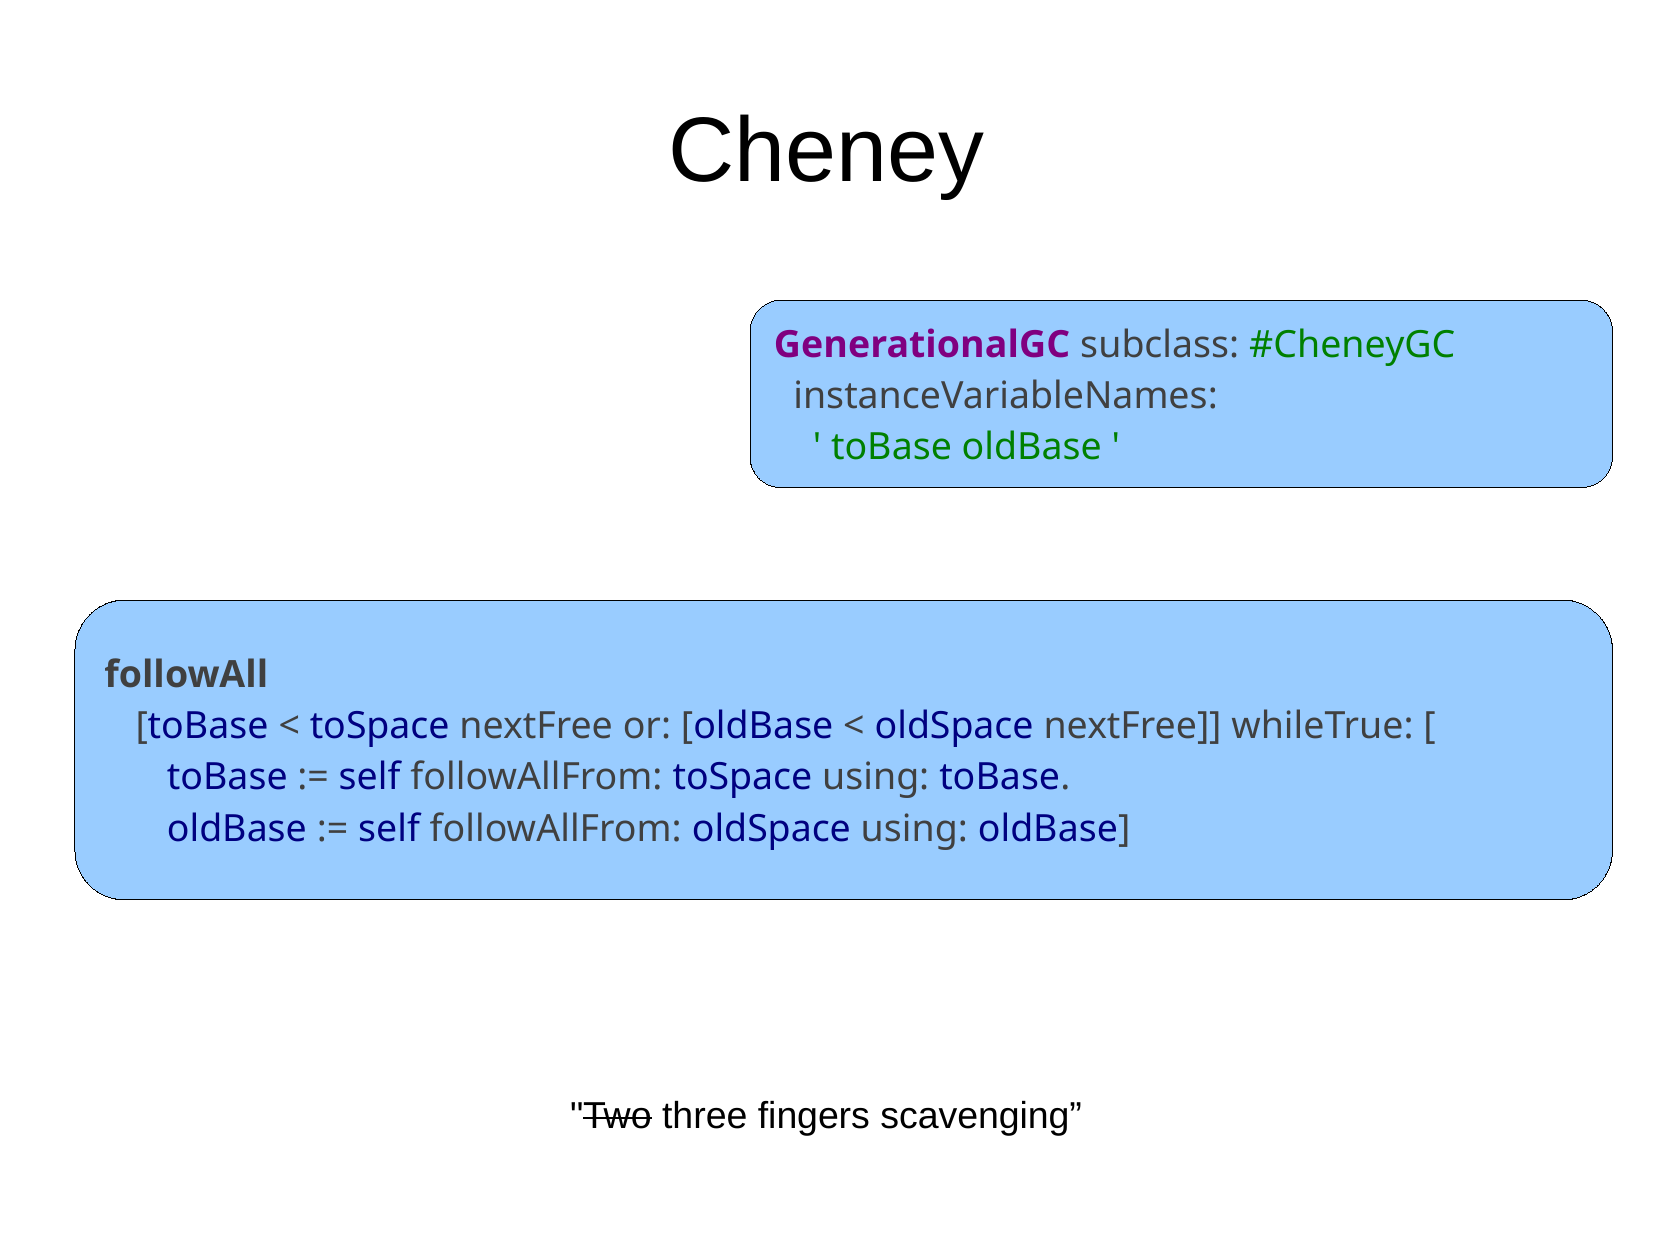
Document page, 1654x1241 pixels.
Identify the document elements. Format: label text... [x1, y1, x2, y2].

text_box Cheney [143, 91, 1511, 209]
text_box followAll [toBase < toSpace nextFree or: [oldBase < oldSpace nextFree]] whileTrue: [ toBase := self followAllFrom: toSpace using: toBase. oldBase := self followAllFrom: oldSpace using: oldBase] [74, 600, 1613, 900]
text_box "Two three fingers scavenging” [555, 1087, 1098, 1145]
text_box GenerationalGC subclass: #CheneyGC instanceVariableNames: ' toBase oldBase ' [750, 300, 1613, 488]
